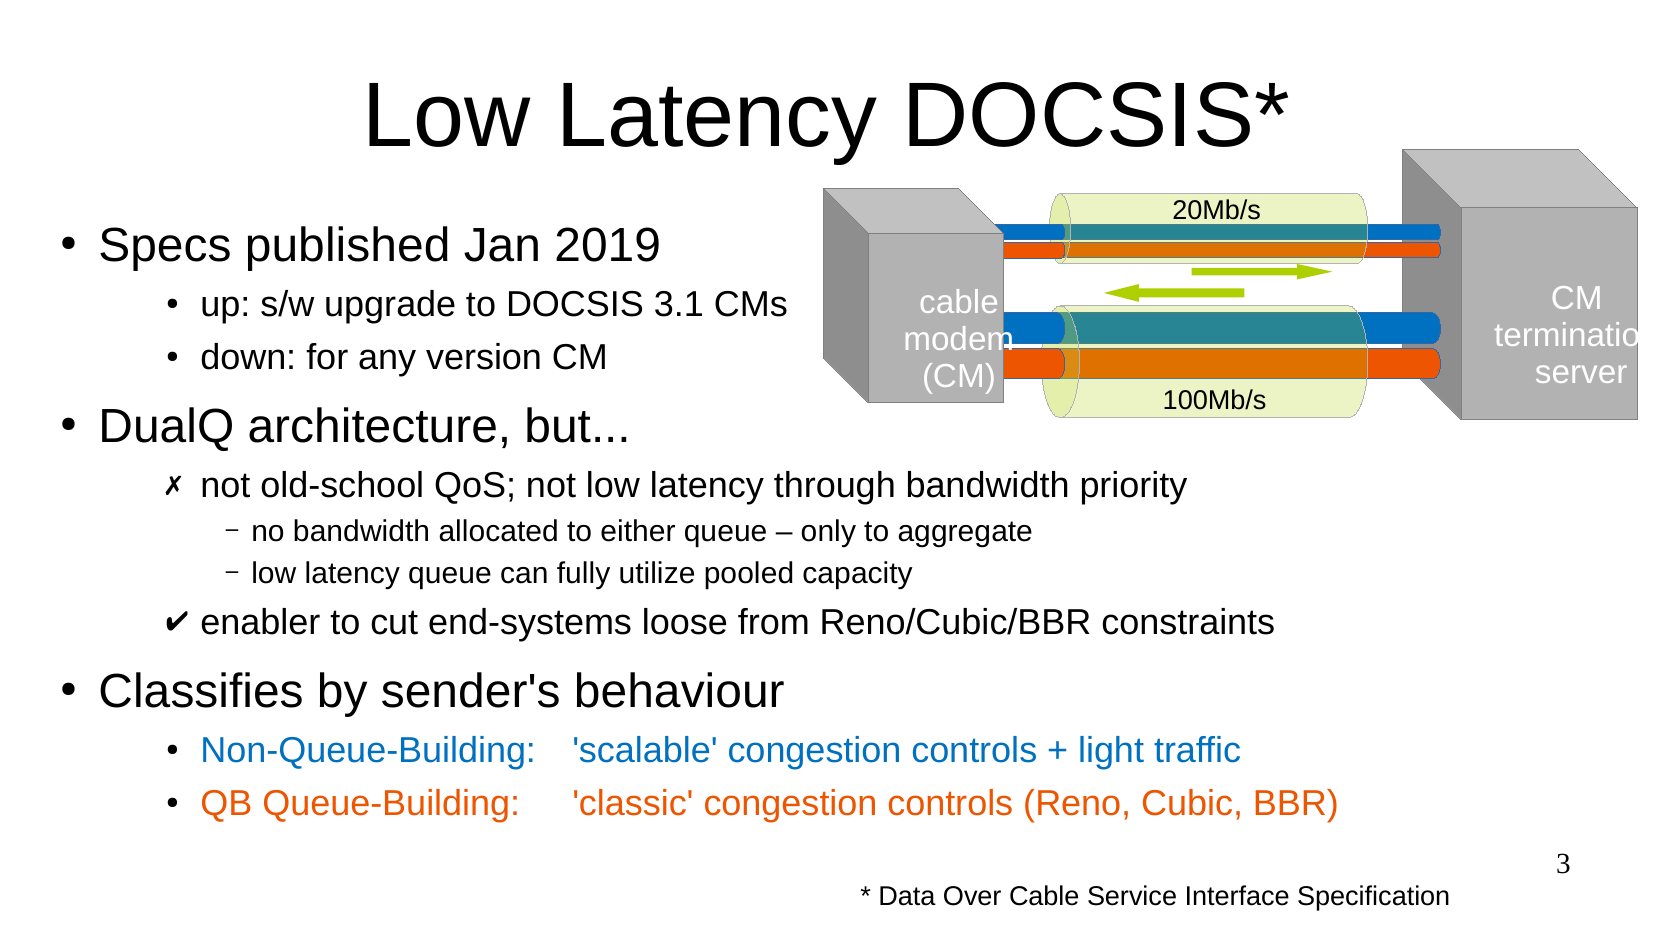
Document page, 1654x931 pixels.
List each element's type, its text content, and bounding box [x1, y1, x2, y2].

text_box [1004, 312, 1065, 344]
text_box [1103, 284, 1245, 302]
text_box 20Mb/s [1157, 187, 1283, 233]
text_box [1004, 334, 1009, 344]
text_box * Data Over Cable Service Interface Specification [845, 874, 1465, 920]
text_box CM termination server [1462, 208, 1638, 420]
text_box [1061, 305, 1441, 418]
text_box [1004, 242, 1065, 259]
text_box cable modem (CM) [869, 234, 1004, 403]
text_box [996, 224, 1065, 240]
title Low Latency DOCSIS* [82, 37, 1571, 193]
text_box 100Mb/s [1148, 377, 1283, 423]
text_box [1062, 193, 1368, 280]
list Specs published Jan 2019 up: s/w upgrade to DOCSIS 3.1 CMs down: for any version CM DualQ architecture, but... not old-school QoS; not low latency through bandwidth priority no bandwidth allocated to either queue – only to aggregate low latency queue can fully utilize pooled capacity enabler to cut end-systems loose from Reno/Cubic/BBR constraints Classifies by sender's behaviour Non-Queue-Building: 'scalable' congestion controls + light traffic QB Queue-Building: 'classic' congestion controls (Reno, Cubic, BBR) [47, 217, 1536, 827]
text_box [1004, 348, 1065, 379]
